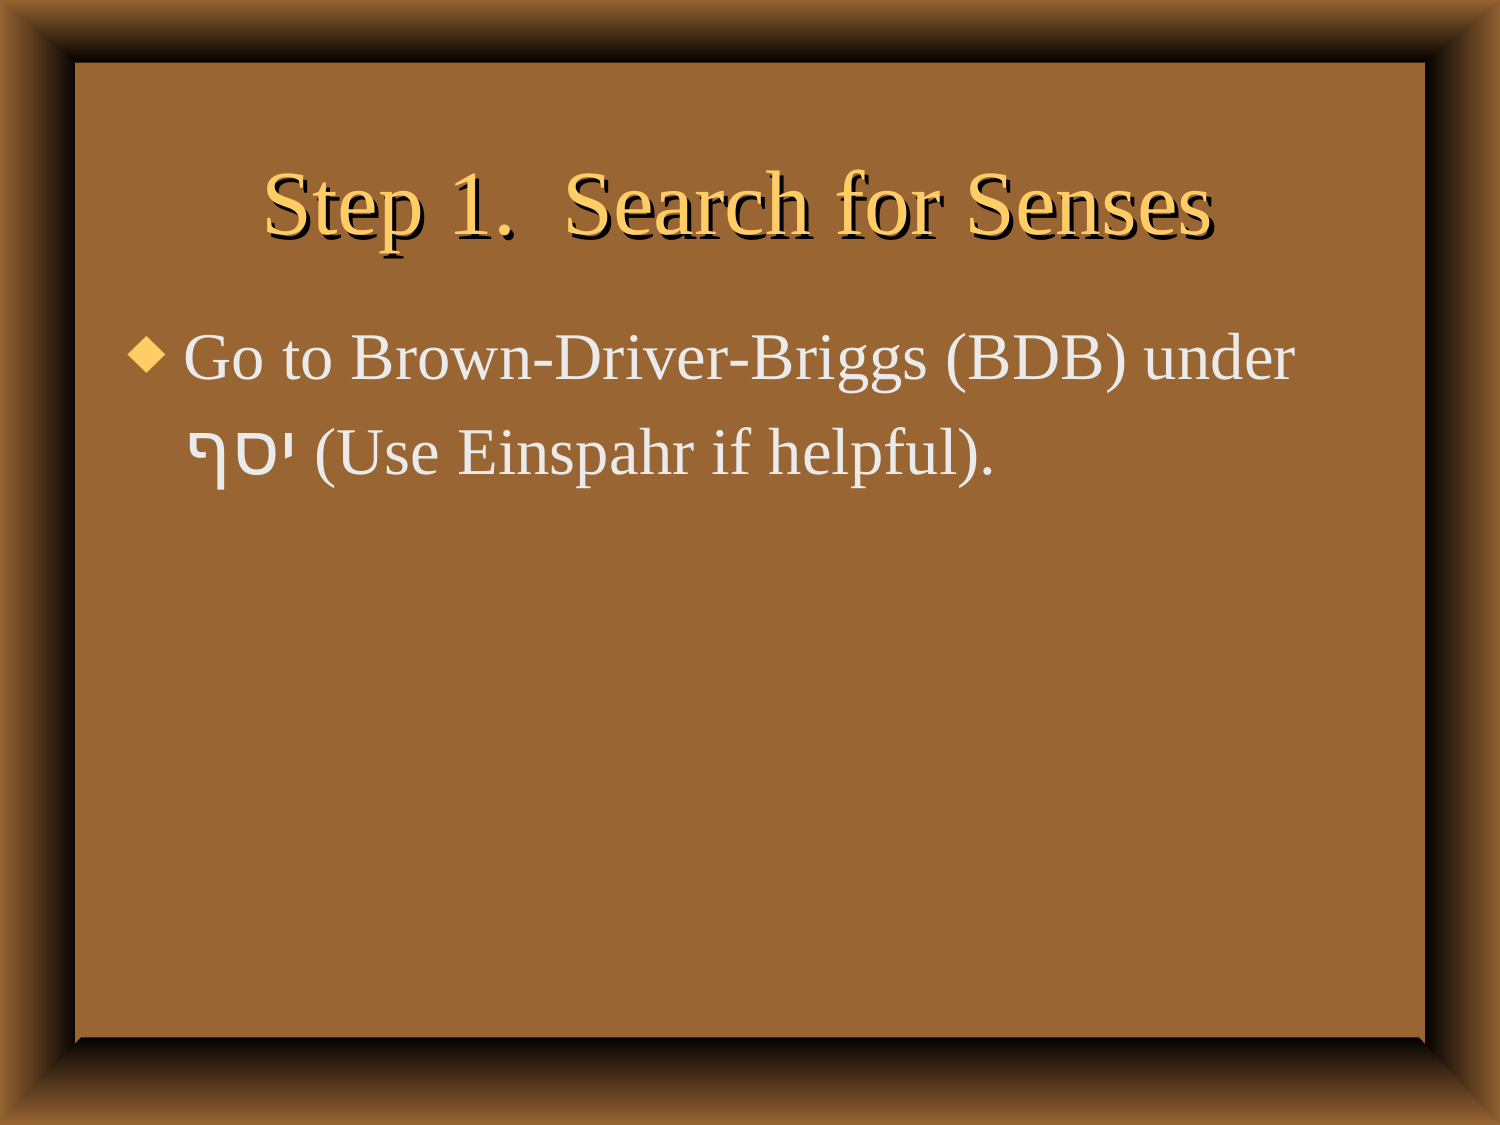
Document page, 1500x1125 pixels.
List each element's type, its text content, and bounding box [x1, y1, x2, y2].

list Go to Brown-Driver-Briggs (BDB) under יסף (Use Einspahr if helpful). [112, 312, 1388, 988]
title Step 1. Search for Senses [112, 74, 1388, 263]
